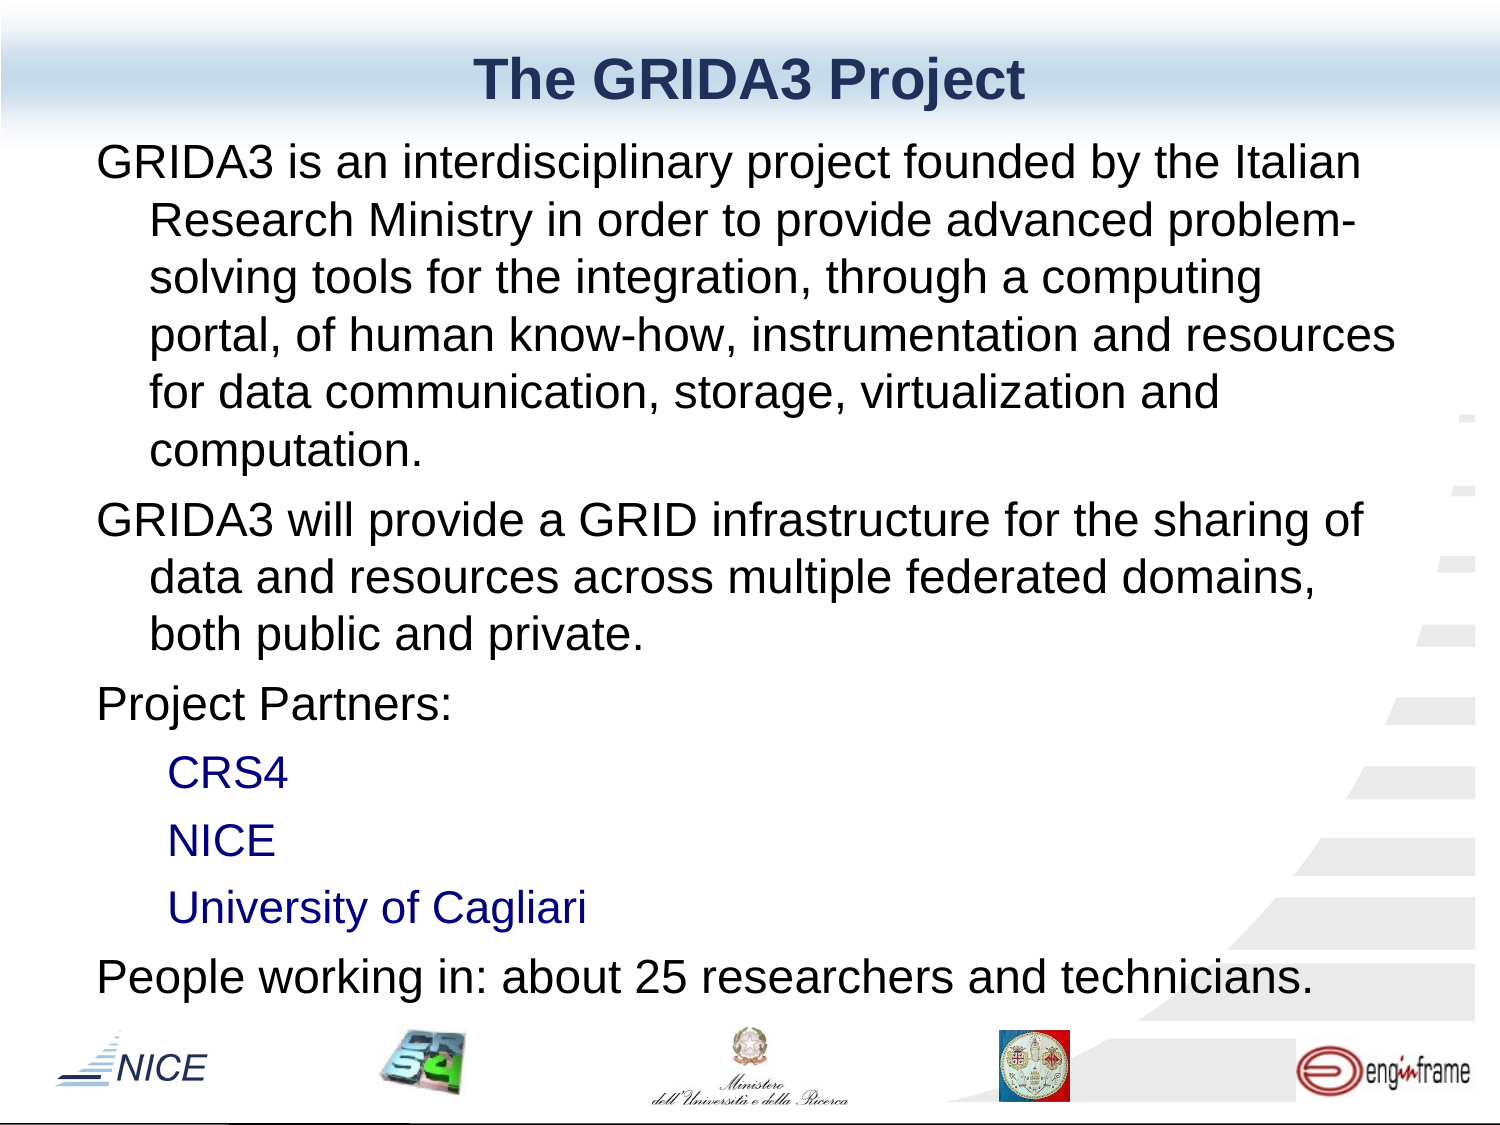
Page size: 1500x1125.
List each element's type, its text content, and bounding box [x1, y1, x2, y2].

text_box GRIDA3 is an interdisciplinary project founded by the Italian Research Ministry in order to provide advanced problem-solving tools for the integration, through a computing portal, of human know-how, instrumentation and resources for data communication, storage, virtualization and computation. GRIDA3 will provide a GRID infrastructure for the sharing of data and resources across multiple federated domains, both public and private. Project Partners: CRS4 NICE University of Cagliari People working in: about 25 researchers and technicians. [81, 123, 1419, 1004]
picture [999, 1092, 1011, 1102]
picture [999, 1030, 1070, 1102]
picture [1296, 1035, 1477, 1104]
picture [0, 0, 1500, 153]
text_box The GRIDA3 Project [1, 1, 1499, 152]
picture [652, 1027, 848, 1105]
picture [377, 1028, 467, 1096]
